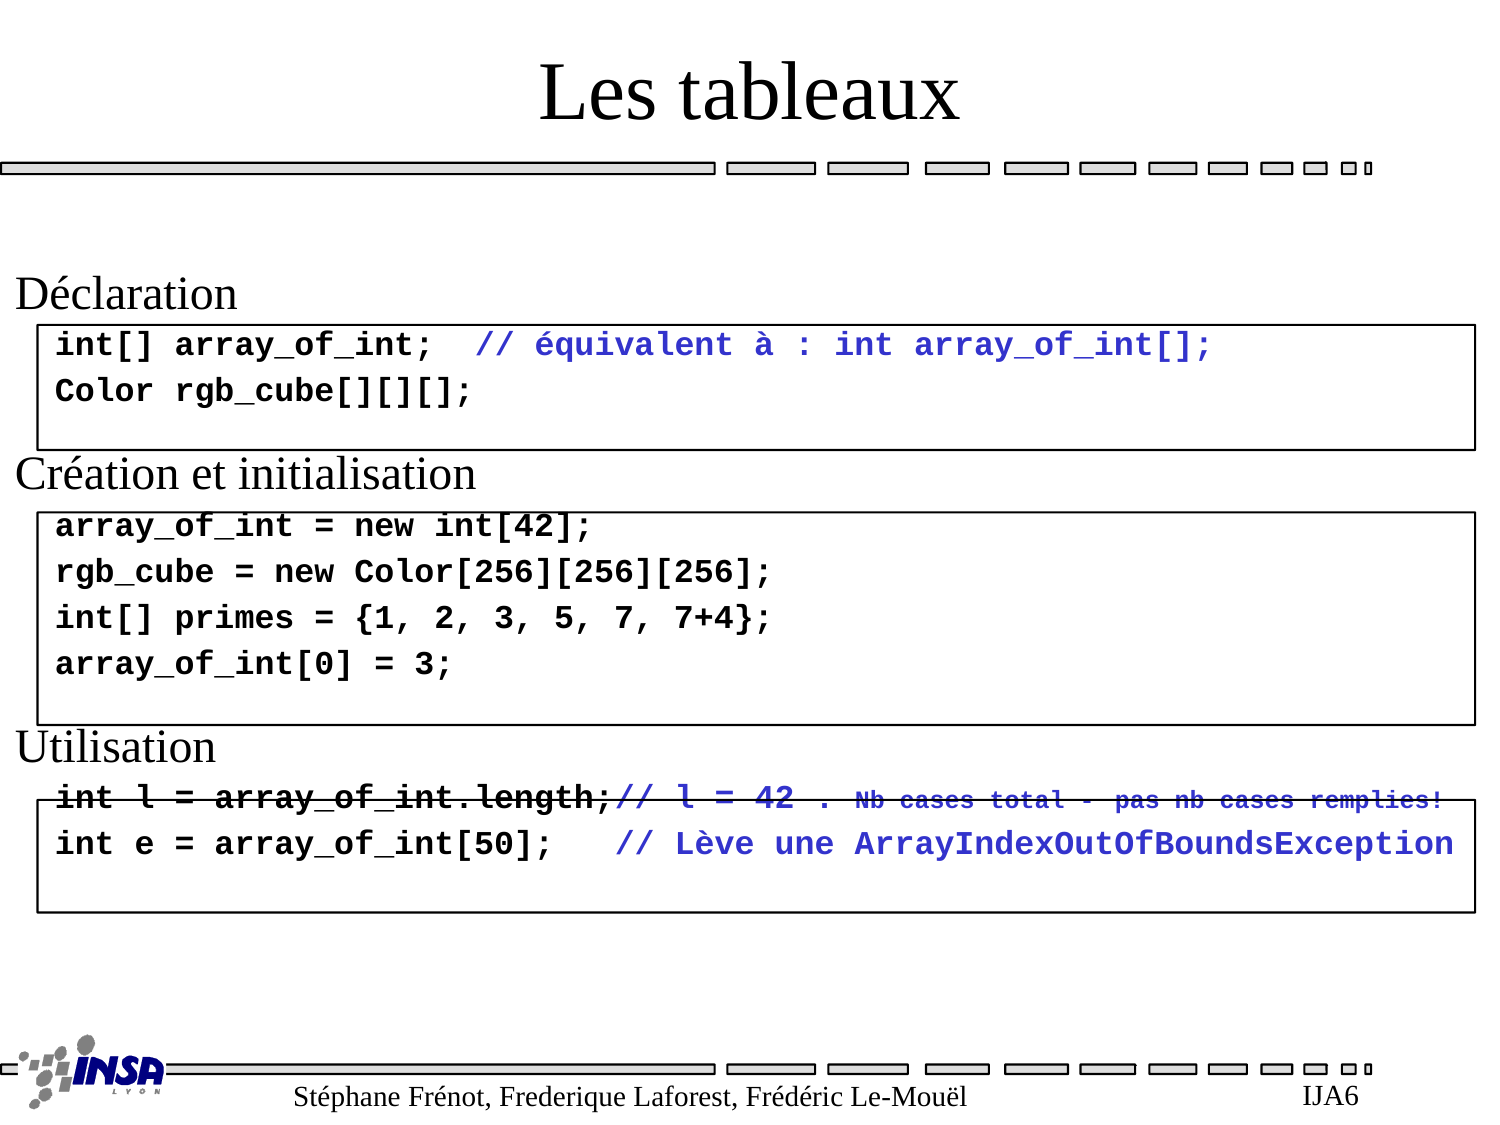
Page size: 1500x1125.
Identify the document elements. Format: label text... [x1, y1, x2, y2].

list Déclaration int[] array_of_int; // équivalent à : int array_of_int[]; Color rgb_cube[][][]; Création et initialisation array_of_int = new int[42]; rgb_cube = new Color[256][256][256]; int[] primes = {1, 2, 3, 5, 7, 7+4}; array_of_int[0] = 3; Utilisation int l = array_of_int.length;// l = 42 . Nb cases total - pas nb cases remplies! int e = array_of_int[50]; // Lève une ArrayIndexOutOfBoundsException [0, 262, 1500, 938]
title Les tableaux [112, 0, 1388, 188]
